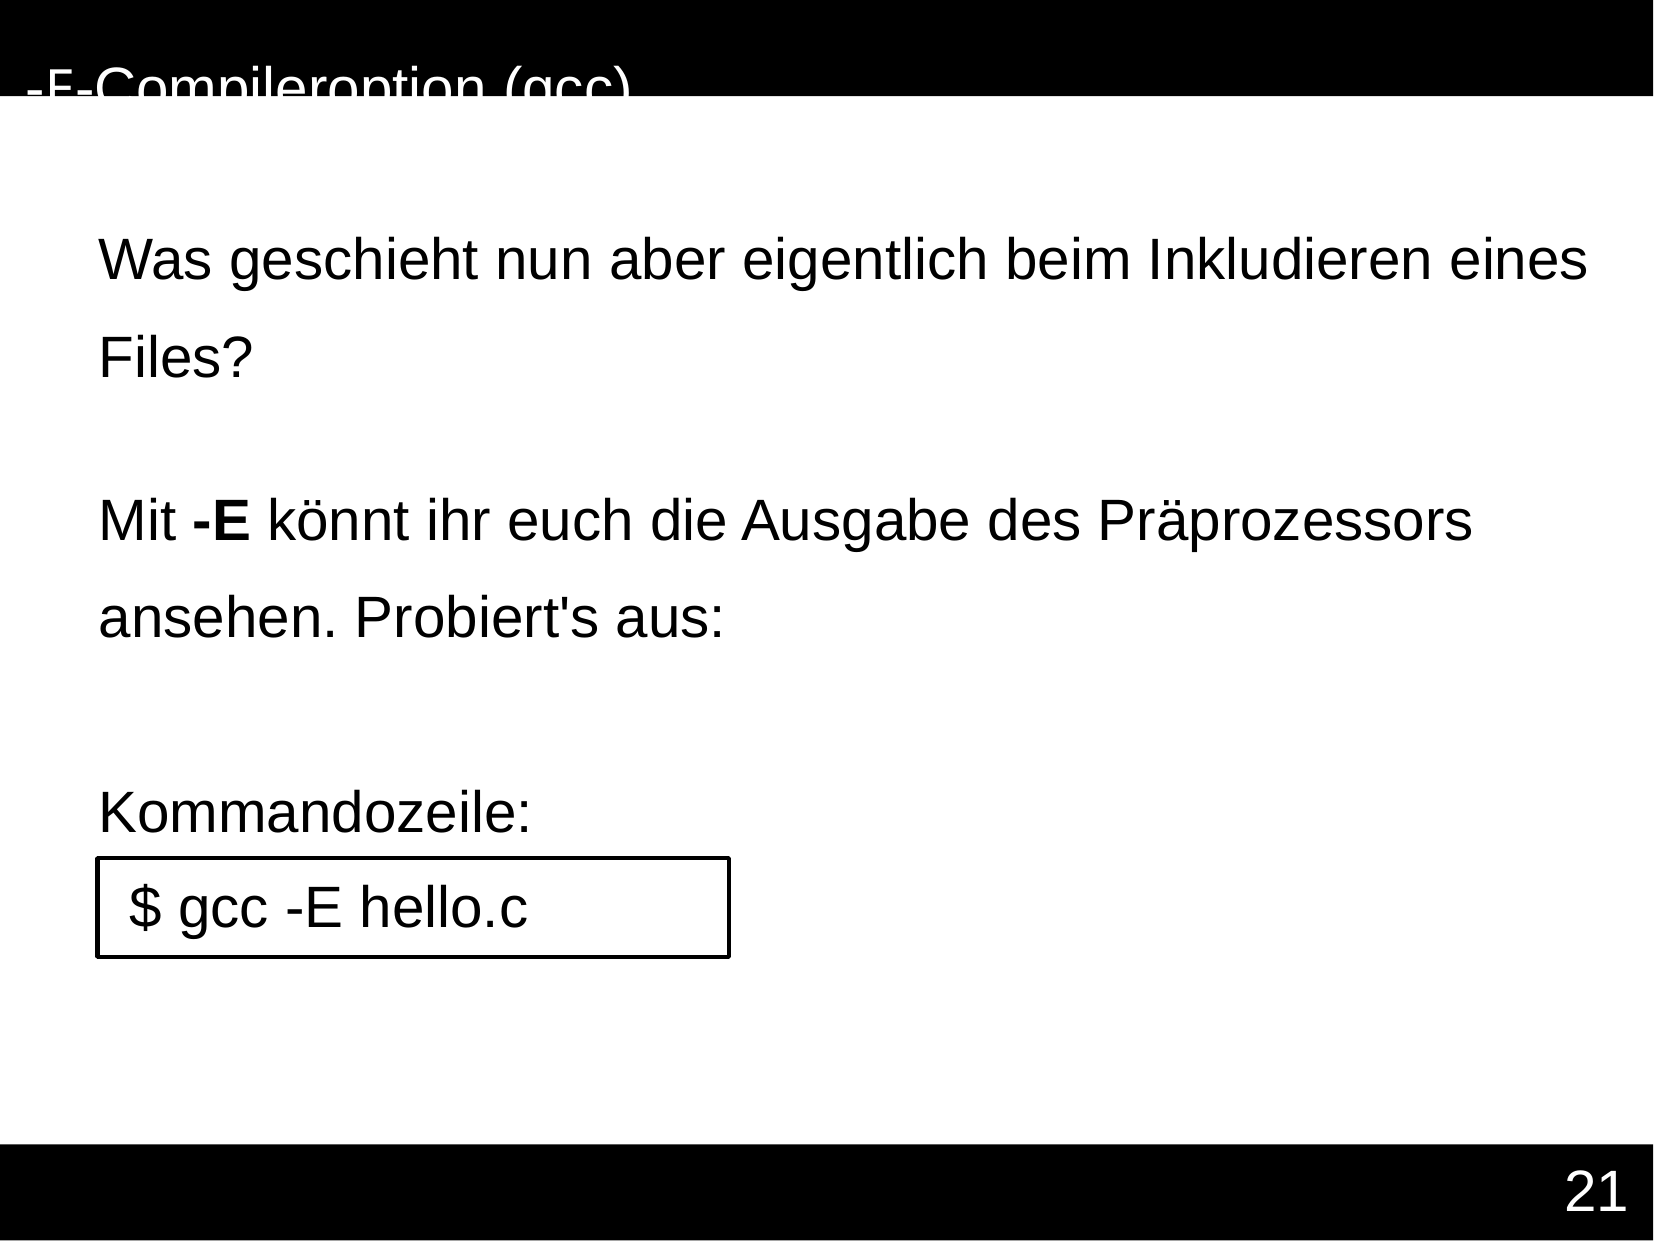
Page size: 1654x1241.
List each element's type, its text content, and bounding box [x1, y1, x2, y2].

text_box -E-Compileroption (gcc) [10, 6, 767, 94]
text_box Was geschieht nun aber eigentlich beim Inkludieren eines Files? Mit -E könnt ihr euch die Ausgabe des Präprozessors ansehen. Probiert's aus: Kommandozeile: [83, 187, 1653, 1241]
text_box $ gcc -E hello.c [97, 857, 730, 958]
